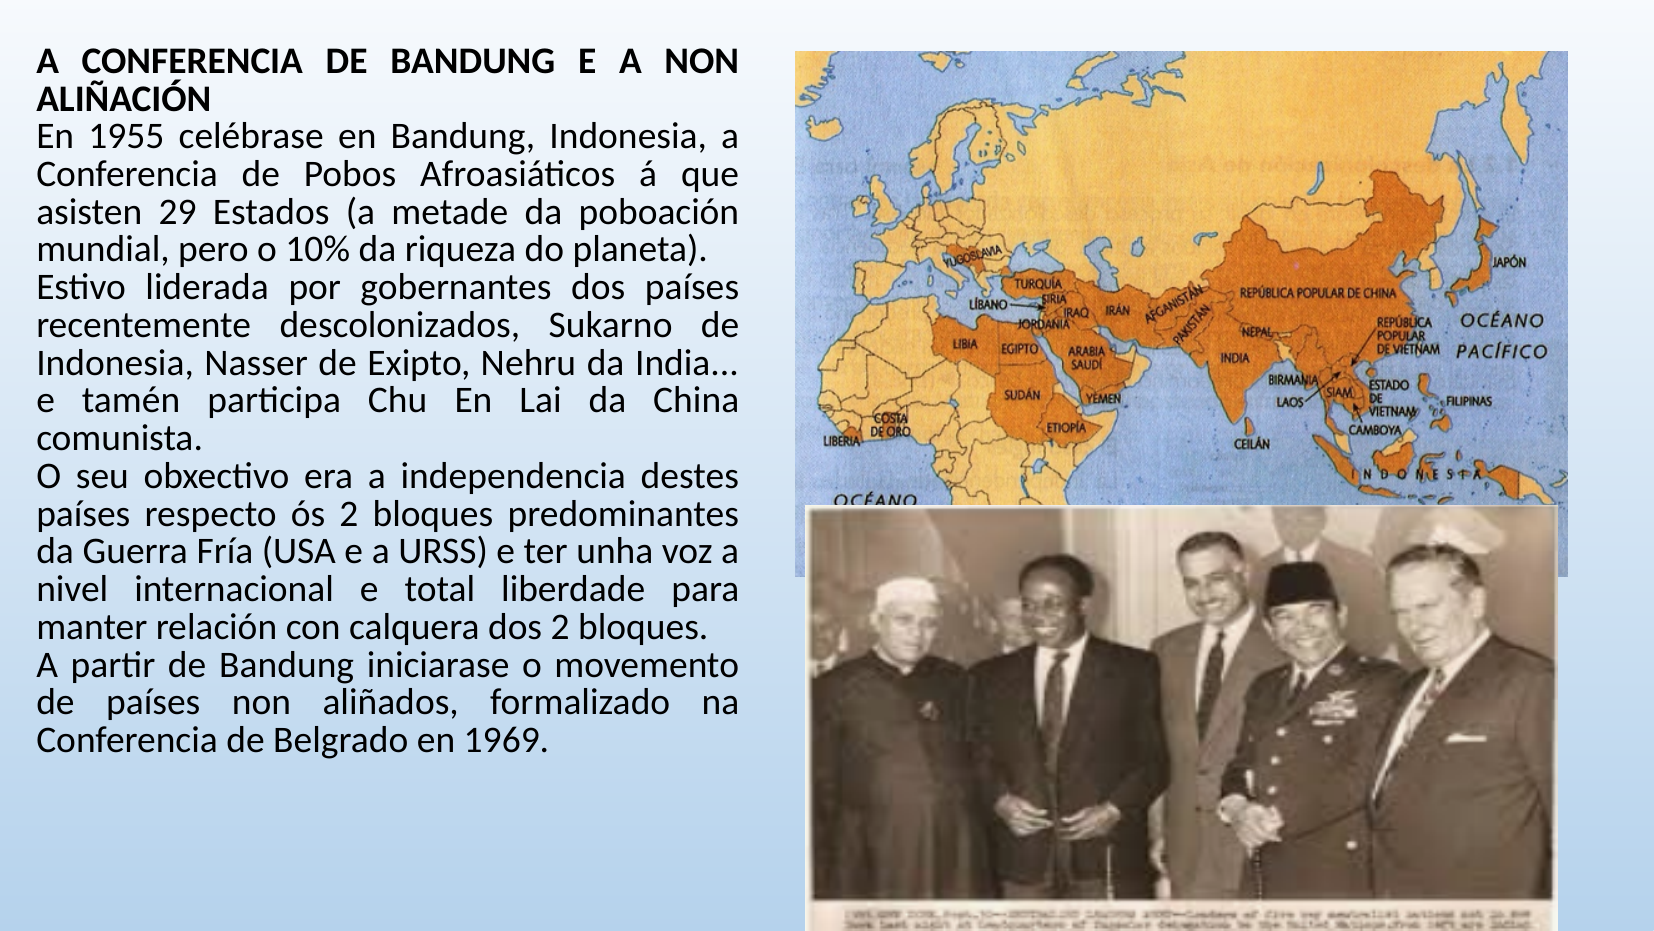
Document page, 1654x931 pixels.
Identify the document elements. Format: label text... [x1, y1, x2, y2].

picture [795, 51, 1568, 931]
text_box A CONFERENCIA DE BANDUNG E A NON ALIÑACIÓN En 1955 celébrase en Bandung, Indonesia, a Conferencia de Pobos Afroasiáticos á que asisten 29 Estados (a metade da poboación mundial, pero o 10% da riqueza do planeta). Estivo liderada por gobernantes dos países recentemente descolonizados, Sukarno de Indonesia, Nasser de Exipto, Nehru da India... e tamén participa Chu En Lai da China comunista. O seu obxectivo era a independencia destes países respecto ós 2 bloques predominantes da Guerra Fría (USA e a URSS) e ter unha voz a nivel internacional e total liberdade para manter relación con calquera dos 2 bloques. A partir de Bandung iniciarase o movemento de países non aliñados, formalizado na Conferencia de Belgrado en 1969. [21, 37, 756, 917]
